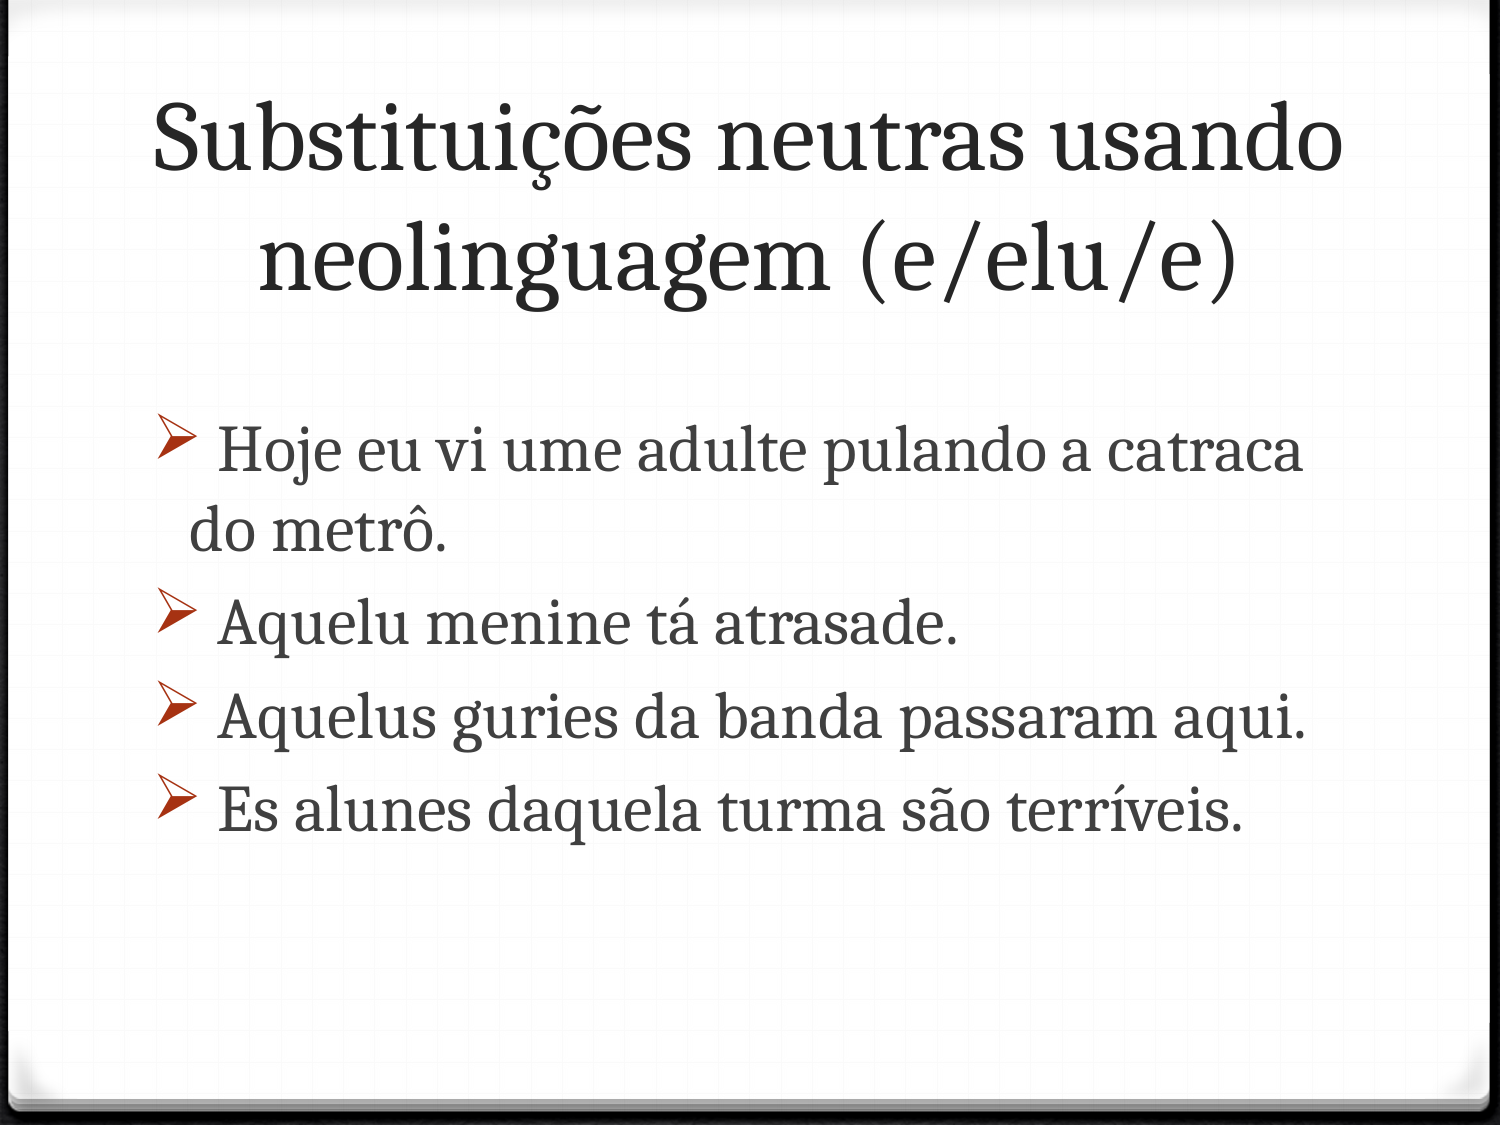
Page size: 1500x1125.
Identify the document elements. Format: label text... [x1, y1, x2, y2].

picture [0, 0, 1500, 1125]
list Hoje eu vi ume adulte pulando a catraca do metrô. Aquelu menine tá atrasade. Aquelus guries da banda passaram aqui. Es alunes daquela turma são terríveis. [137, 397, 1400, 983]
title Substituições neutras usando neolinguagem (e/elu/e) [90, 71, 1410, 309]
